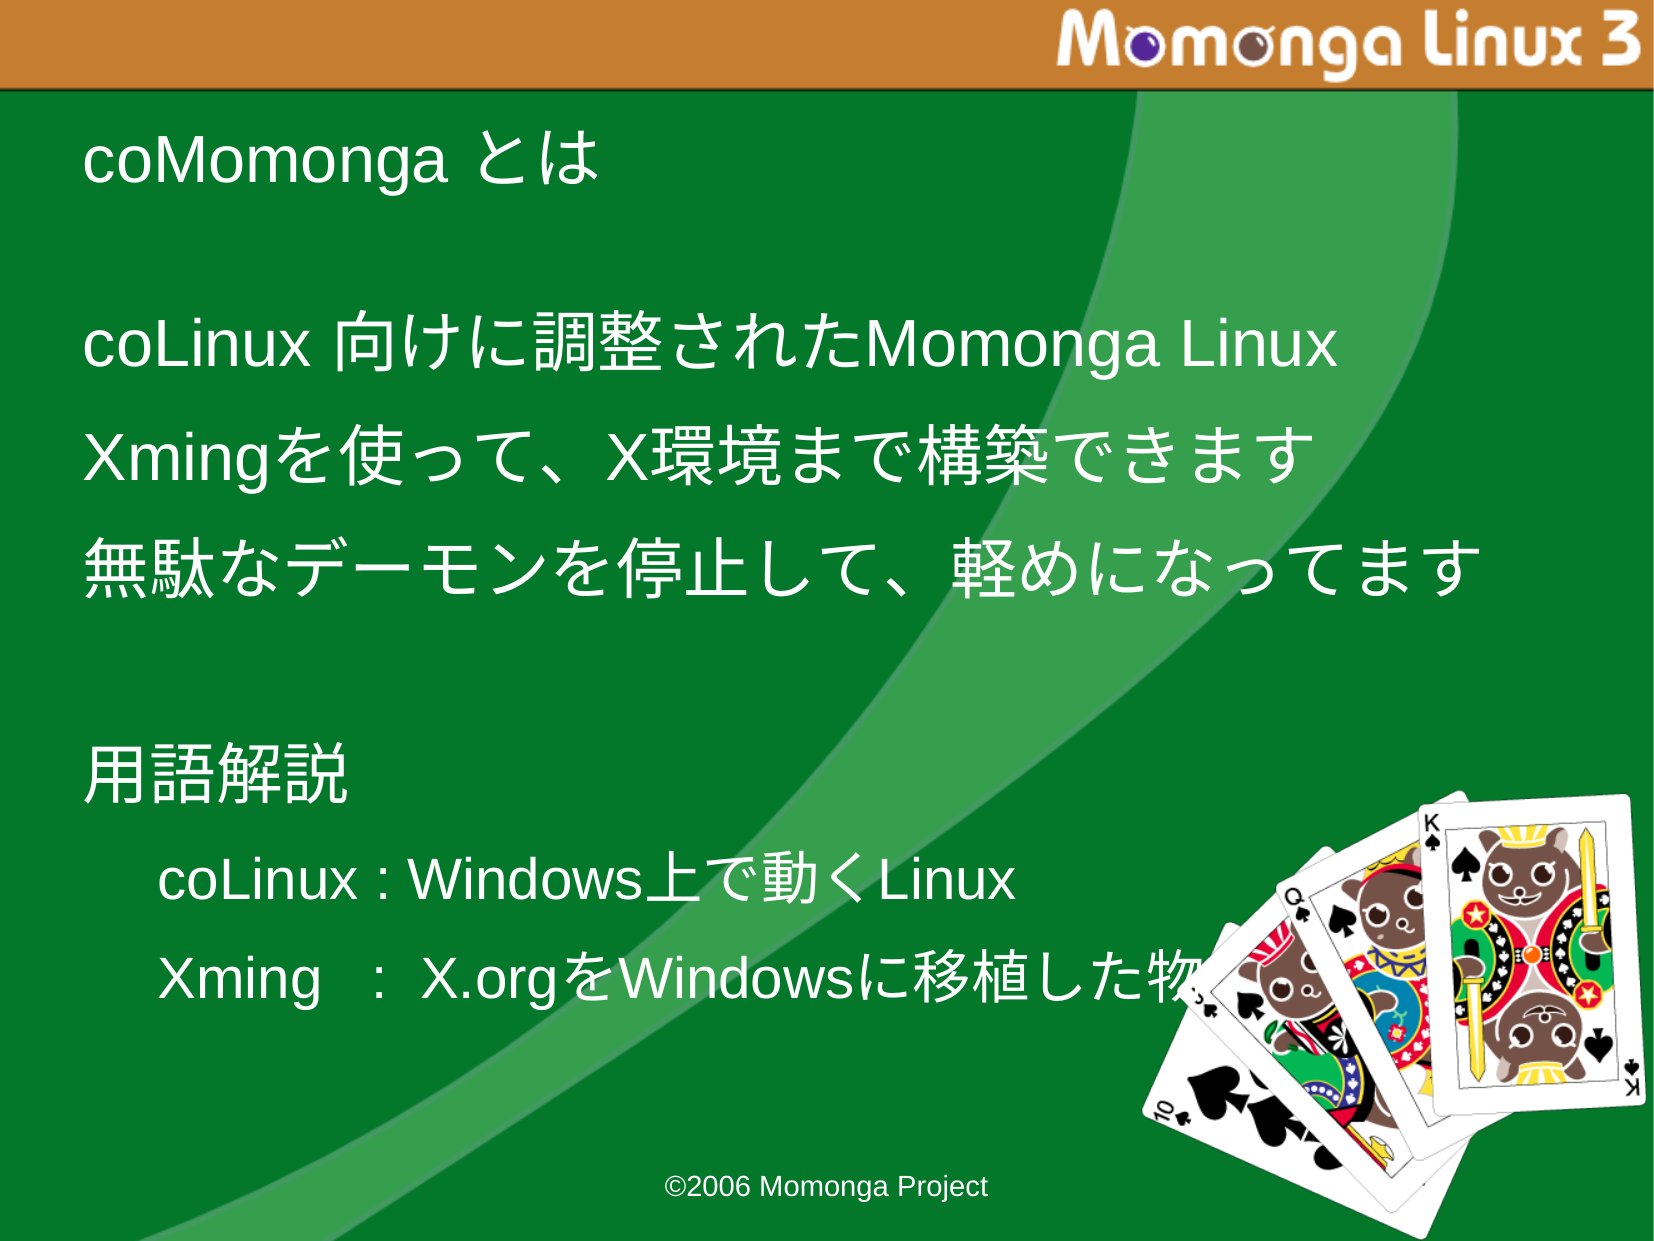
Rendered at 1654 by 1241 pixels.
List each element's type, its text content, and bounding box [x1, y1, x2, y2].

list coLinux 向けに調整されたMomonga Linux Xmingを使って、X環境まで構築できます 無駄なデーモンを停止して、軽めになってます 用語解説 coLinux : Windows上で動くLinux Xming : X.orgをWindowsに移植した物 [82, 289, 1571, 1108]
picture [0, 0, 1654, 1241]
title coMomonga とは [82, 49, 1571, 257]
